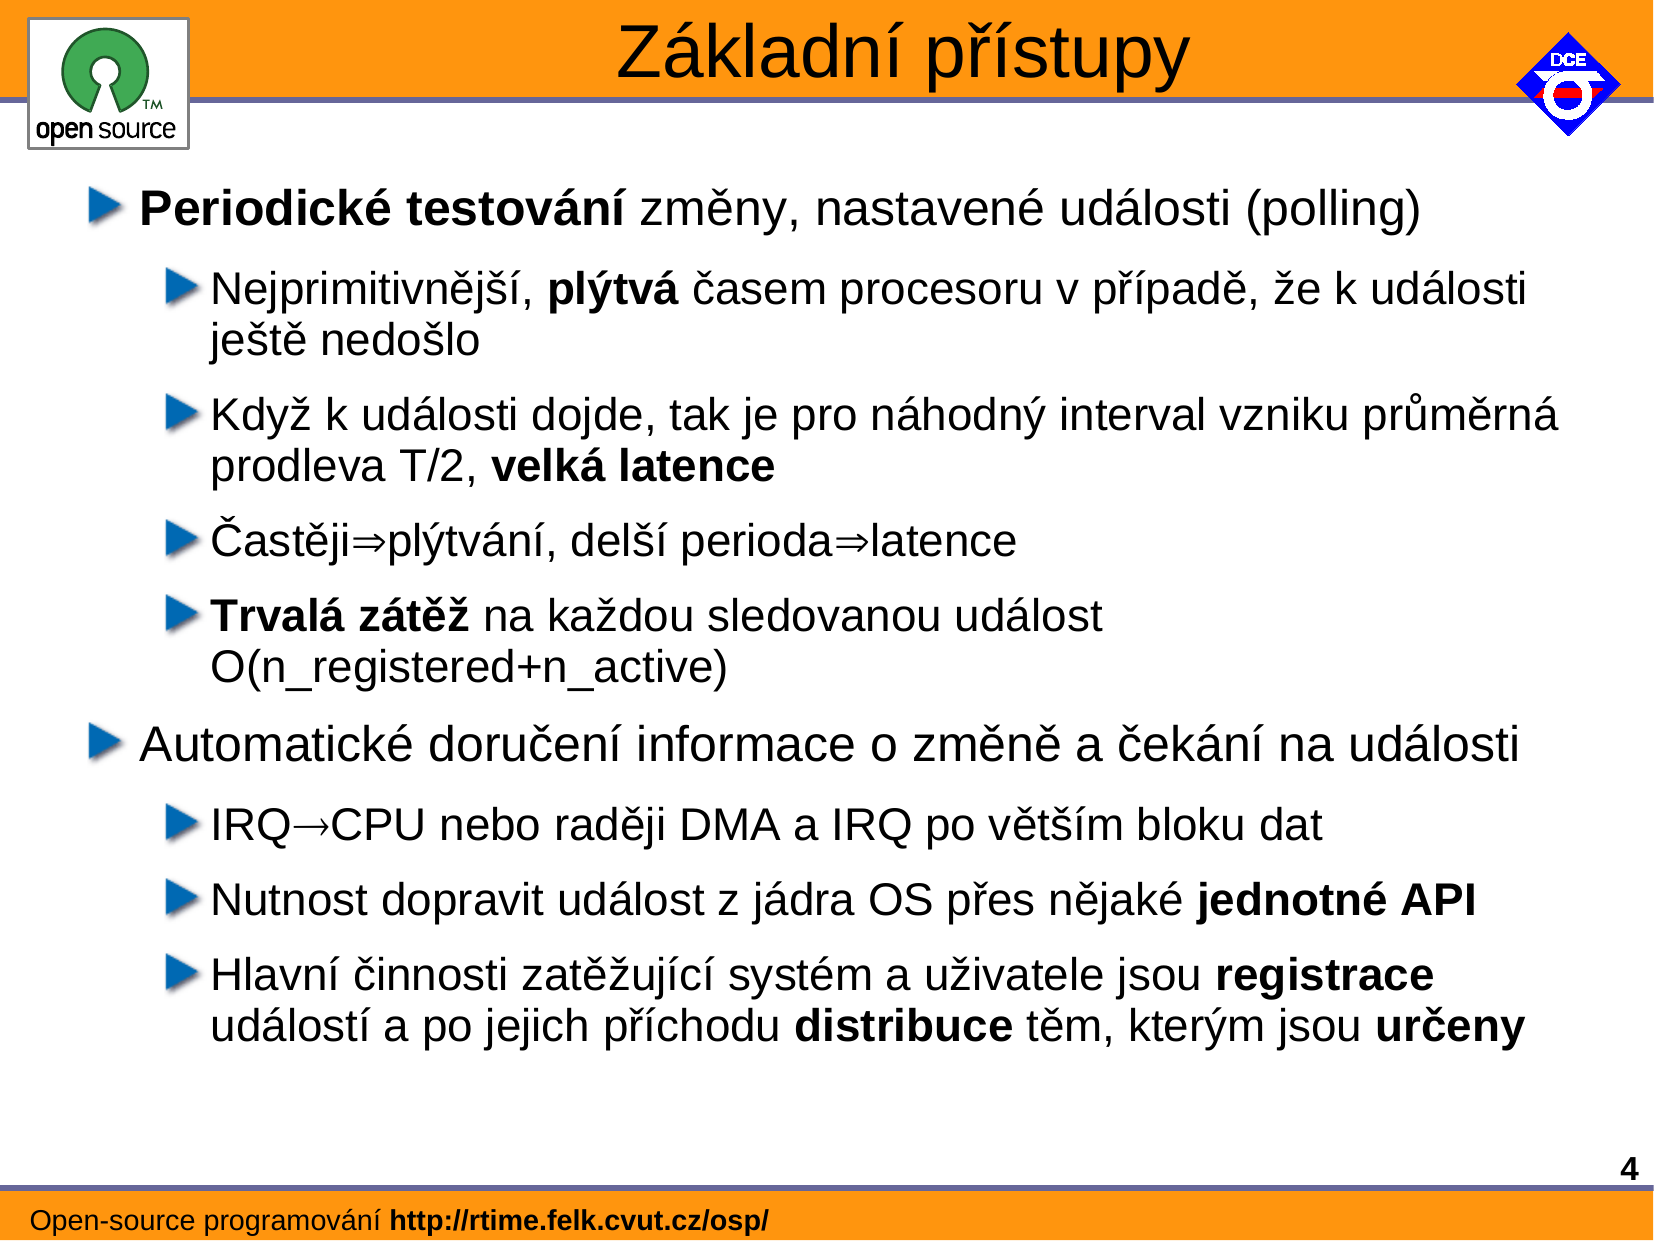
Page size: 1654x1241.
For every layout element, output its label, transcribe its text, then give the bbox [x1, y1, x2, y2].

title Základní přístupy [178, 4, 1631, 98]
list Periodické testování změny, nastavené události (polling) Nejprimitivnější, plýtvá časem procesoru v případě, že k události ještě nedošlo Když k události dojde, tak je pro náhodný interval vzniku průměrná prodleva T/2, velká latence Častěji⇒plýtvání, delší perioda⇒latence Trvalá zátěž na každou sledovanou událost O(n_registered+n_active) Automatické doručení informace o změně a čekání na události IRQCPU nebo raději DMA a IRQ po větším bloku dat Nutnost dopravit událost z jádra OS přes nějaké jednotné API Hlavní činnosti zatěžující systém a uživatele jsou registrace událostí a po jejich příchodu distribuce těm, kterým jsou určeny [68, 179, 1592, 1145]
